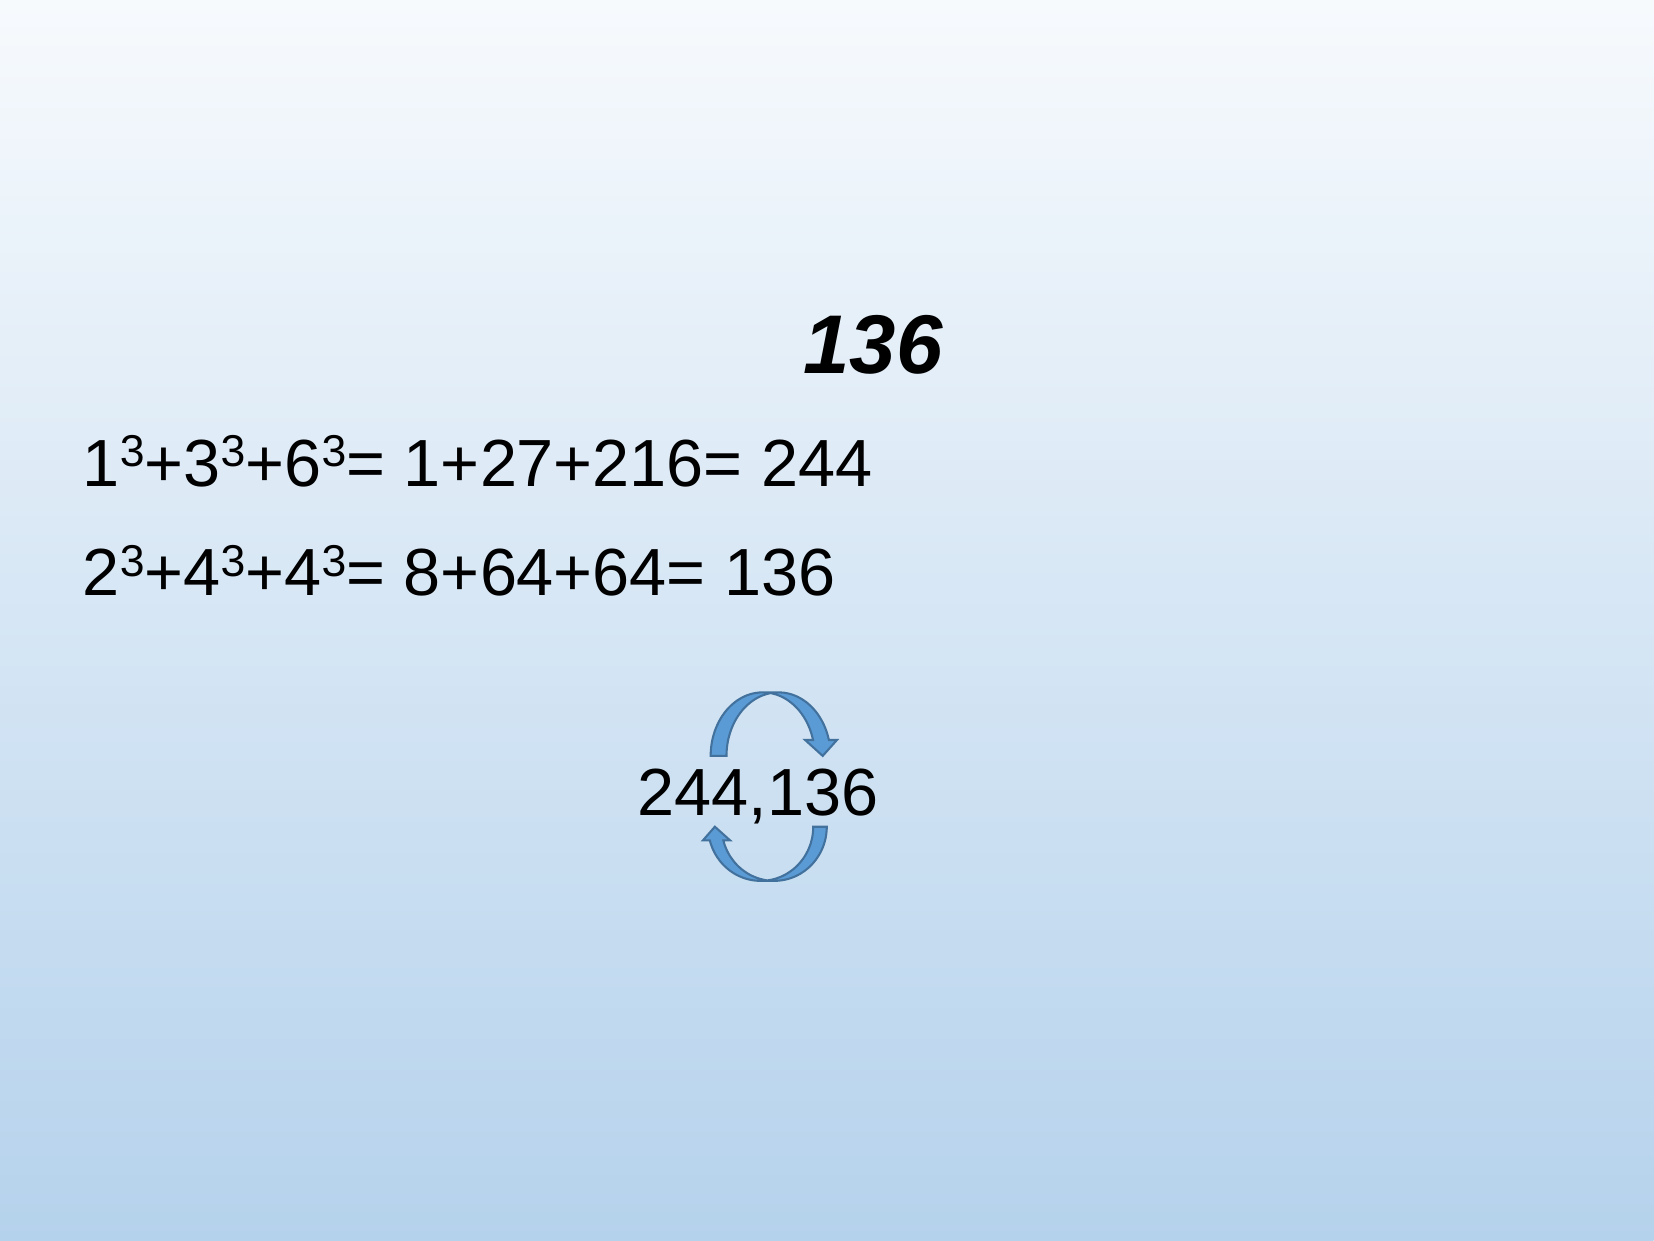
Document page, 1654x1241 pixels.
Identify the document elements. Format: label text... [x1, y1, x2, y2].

text_box [710, 692, 837, 756]
list 136 13+33+63= 1+27+216= 244 23+43+43= 8+64+64= 136 244,136 [82, 290, 1571, 1109]
text_box [702, 826, 827, 881]
